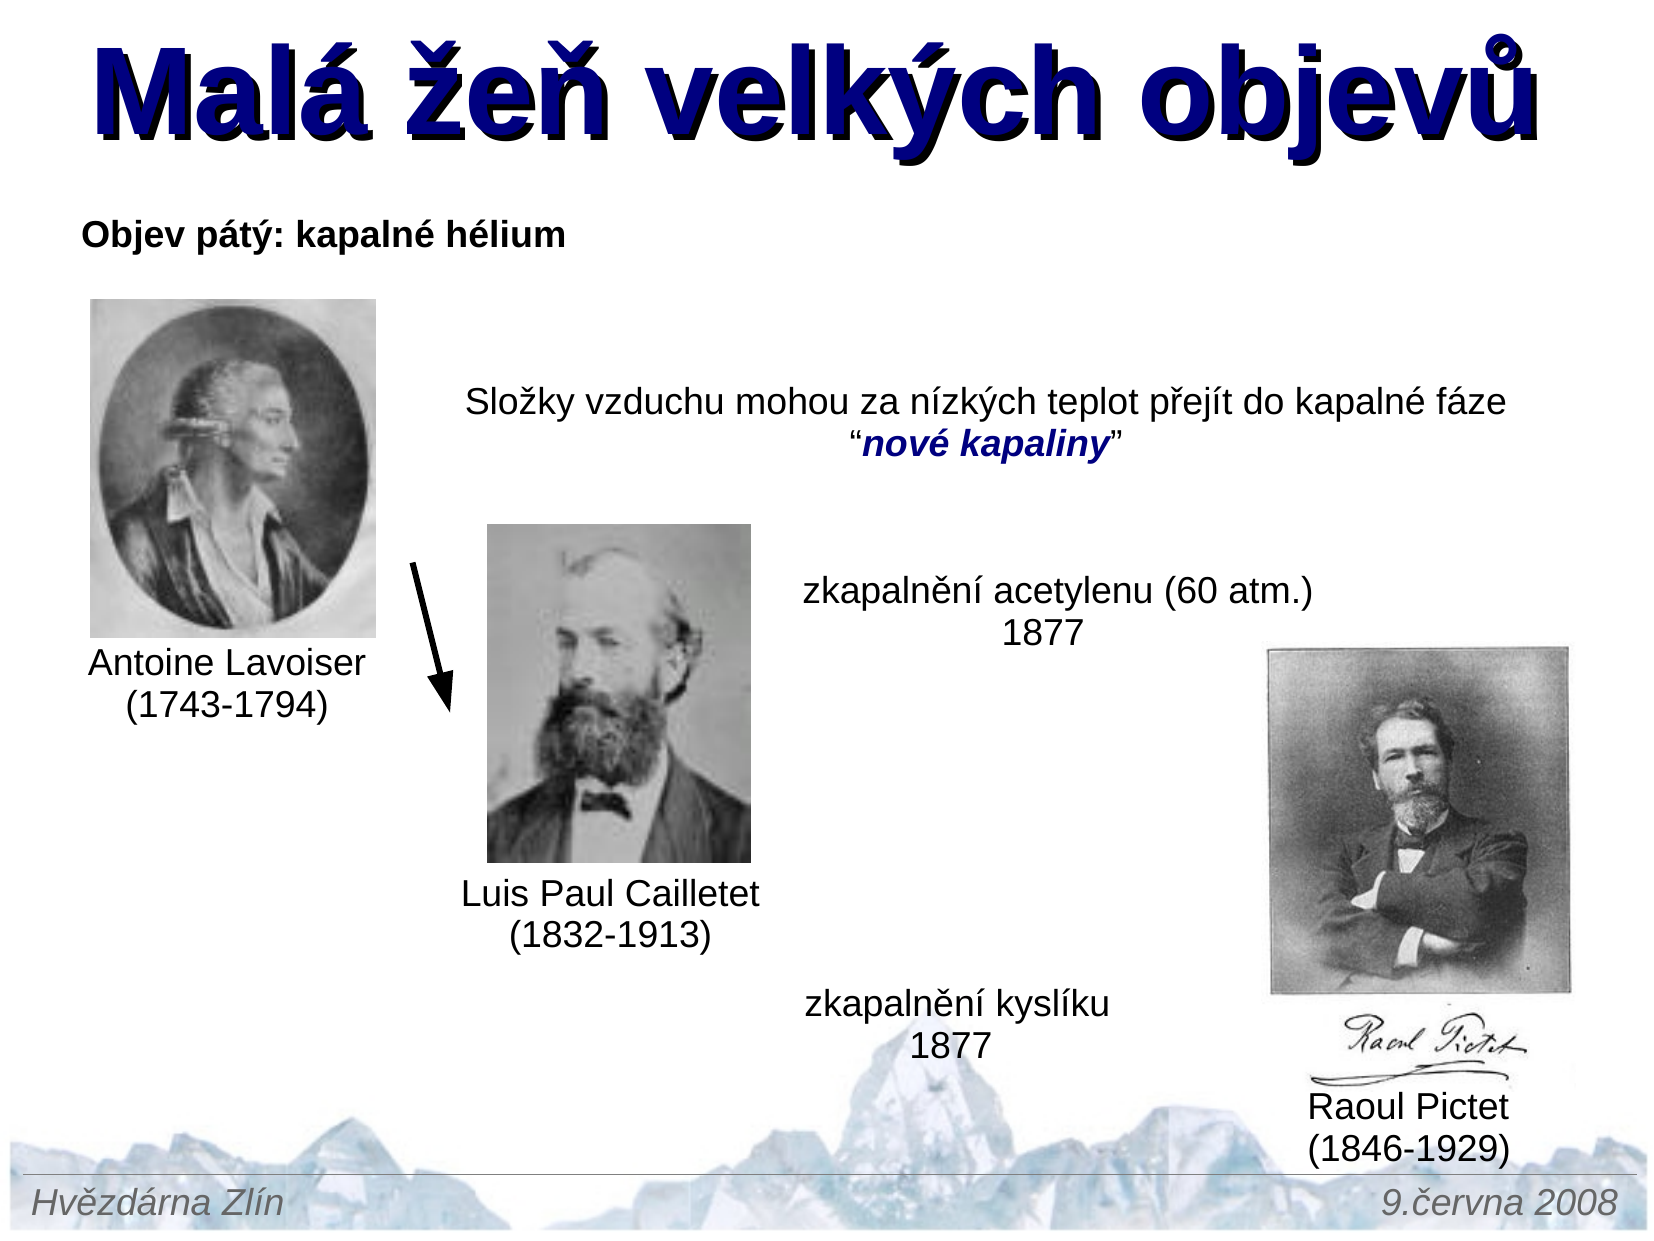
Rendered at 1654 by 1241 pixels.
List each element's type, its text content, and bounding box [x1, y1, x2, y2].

text_box Malá žeň velkých objevů [75, 13, 1558, 169]
picture [0, 641, 1654, 1241]
picture [90, 299, 376, 633]
text_box Složky vzduchu mohou za nízkých teplot přejít do kapalné fáze “nové kapaliny” [450, 373, 1525, 473]
text_box zkapalnění acetylenu (60 atm.) 1877 [787, 562, 1331, 662]
text_box Objev pátý: kapalné hélium [66, 205, 582, 263]
text_box Antoine Lavoiser (1743-1794) [73, 633, 382, 733]
text_box Raoul Pictet (1846-1929) [1292, 1077, 1527, 1177]
picture [487, 524, 751, 863]
text_box Luis Paul Cailletet (1832-1913) [446, 864, 776, 964]
text_box Hvězdárna Zlín 9.června 2008 [16, 1174, 1633, 1232]
text_box zkapalnění kyslíku 1877 [789, 975, 1126, 1074]
